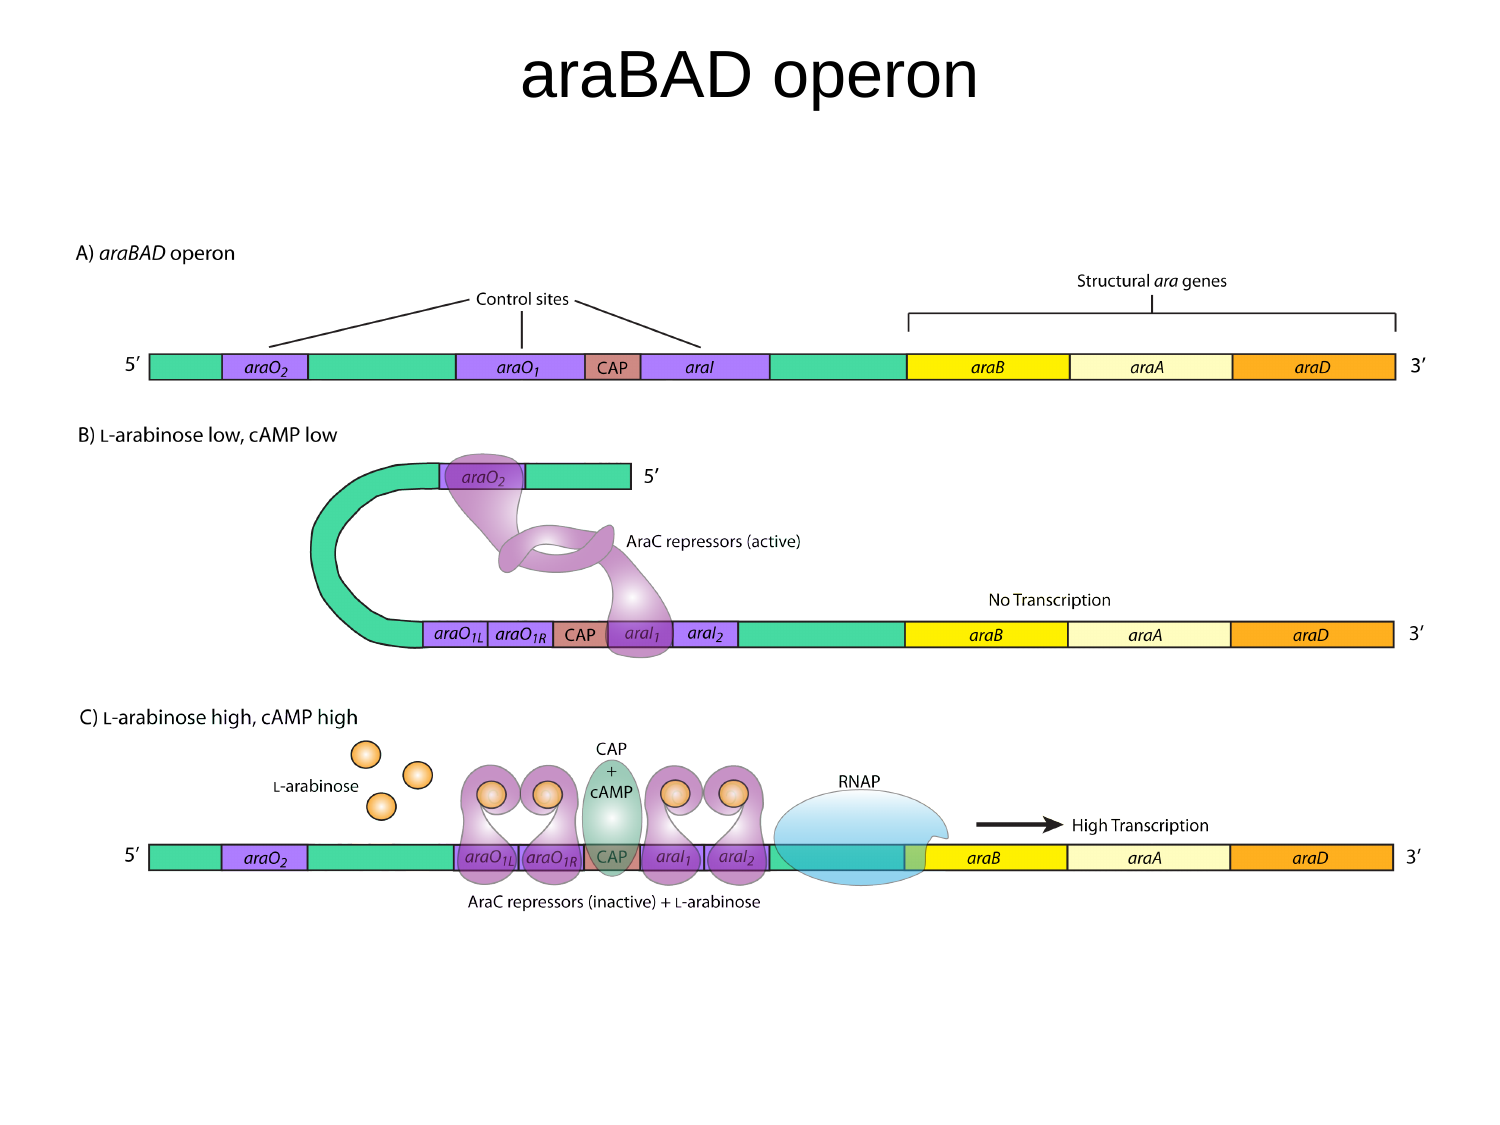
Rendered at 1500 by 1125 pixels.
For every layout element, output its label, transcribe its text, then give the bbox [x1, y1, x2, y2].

title araBAD operon [75, 23, 1426, 119]
picture [75, 241, 1426, 913]
